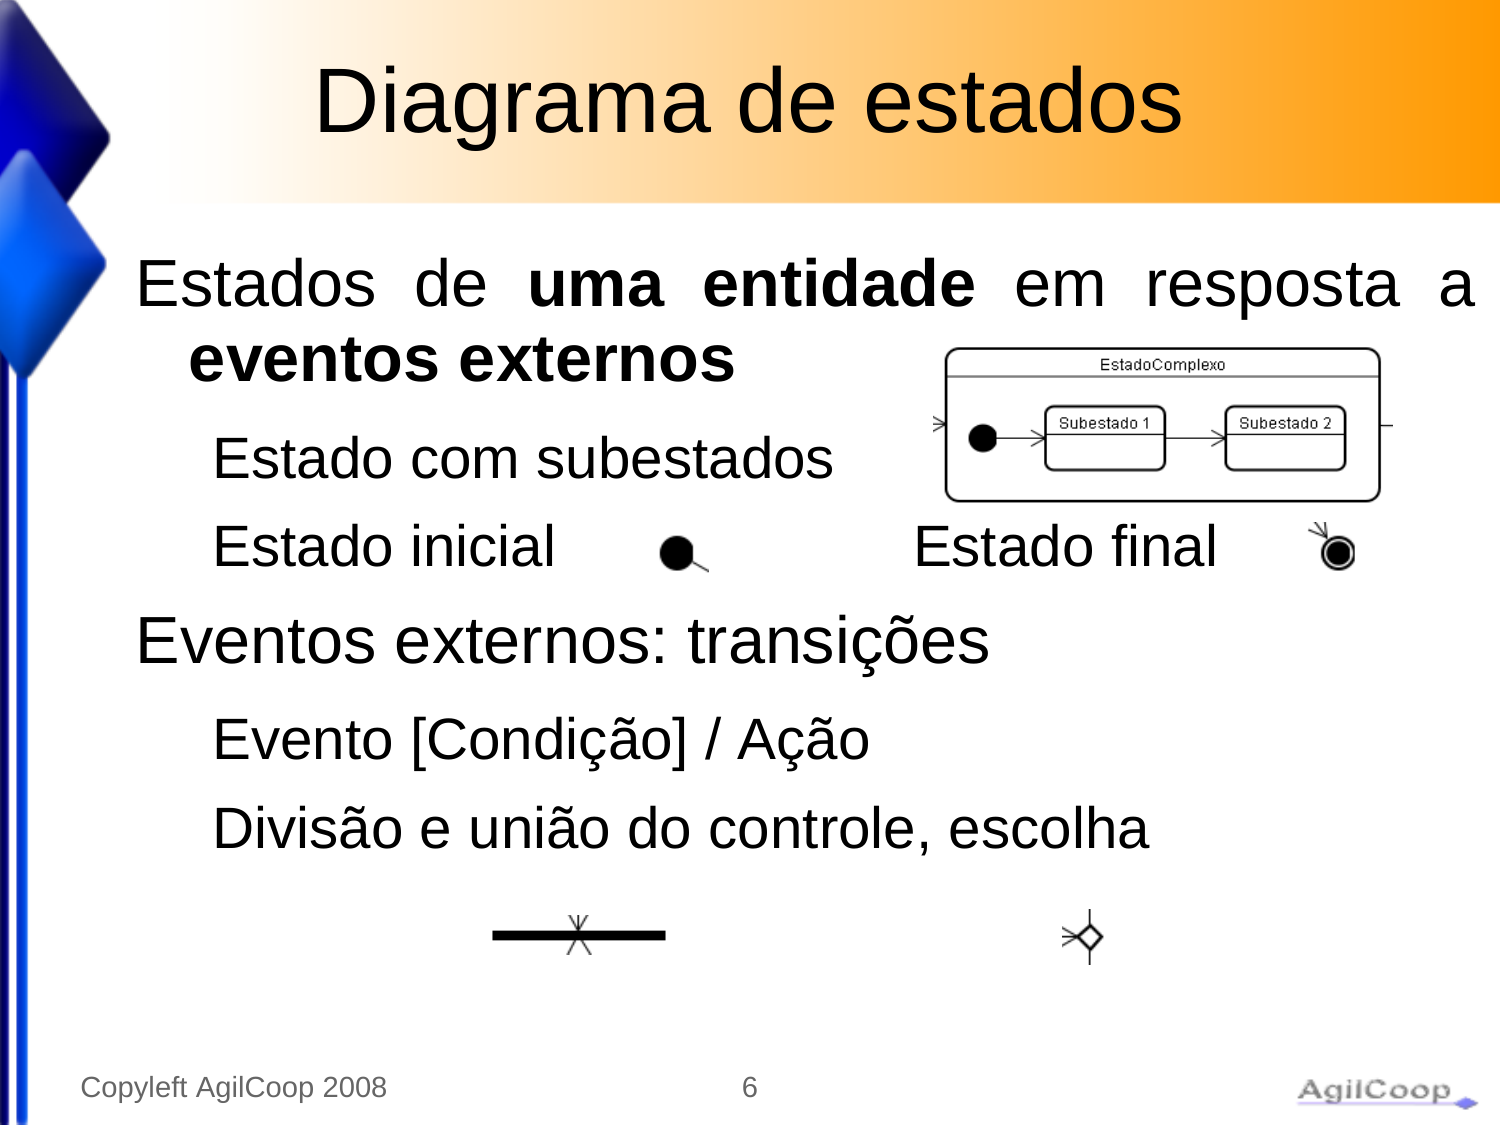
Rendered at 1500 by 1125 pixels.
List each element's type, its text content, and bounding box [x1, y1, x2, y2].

picture [0, 0, 1500, 1125]
title Diagrama de estados [75, 7, 1425, 196]
list Estados de uma entidade em resposta a eventos externos Estado com subestados Estado inicial Estado final Eventos externos: transições Evento [Condição] / Ação Divisão e união do controle, escolha [118, 246, 1477, 1004]
